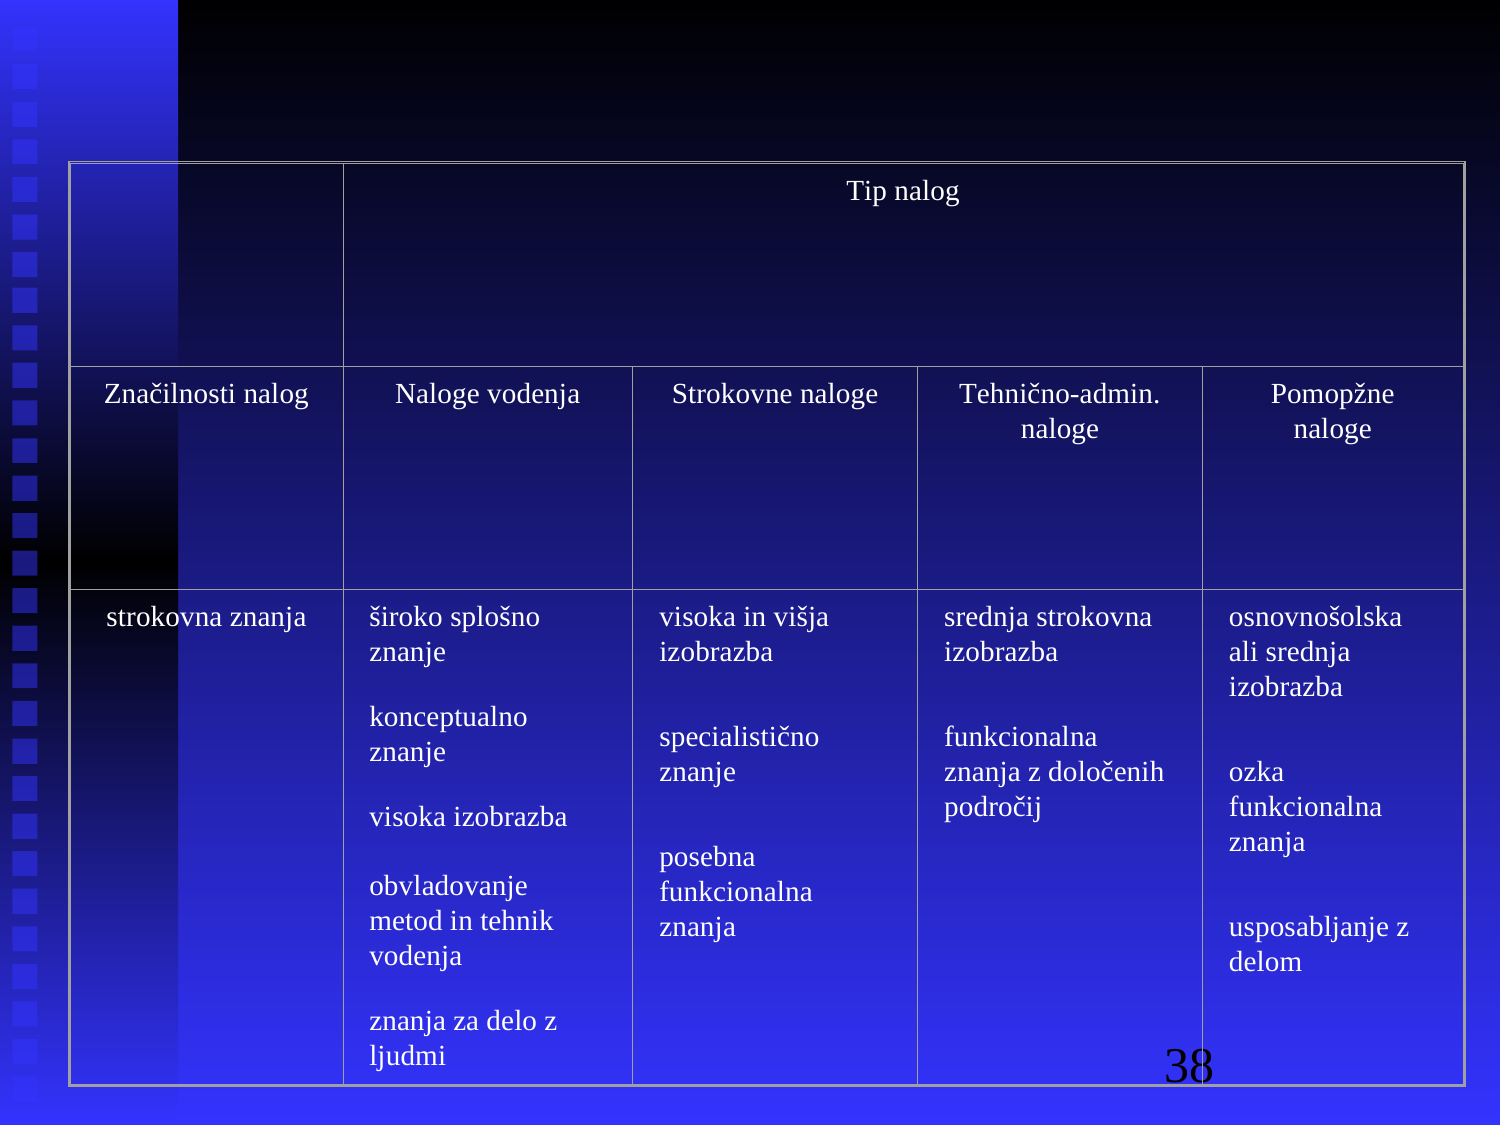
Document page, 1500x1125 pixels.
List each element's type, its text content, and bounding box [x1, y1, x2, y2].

text_box Značilnosti nalog [82, 367, 332, 589]
text_box Naloge vodenja [354, 367, 621, 589]
text_box Strokovne naloge [644, 367, 906, 589]
text_box široko splošno znanje konceptualno znanje visoka izobrazba obvladovanje metod in tehnik vodenja znanja za delo z ljudmi [354, 590, 621, 1084]
text_box osnovnošolska ali srednja izobrazba ozka funkcionalna znanja usposabljanje z delom [1214, 590, 1452, 1084]
text_box Tehnično-admin. naloge [929, 367, 1191, 589]
text_box visoka in višja izobrazba specialistično znanje posebna funkcionalna znanja [644, 590, 906, 1084]
text_box Pomopžne naloge [1214, 367, 1452, 589]
text_box strokovna znanja [82, 590, 332, 1084]
text_box srednja strokovna izobrazba funkcionalna znanja z določenih področij [929, 590, 1191, 1084]
text_box Tip nalog [354, 164, 1452, 366]
